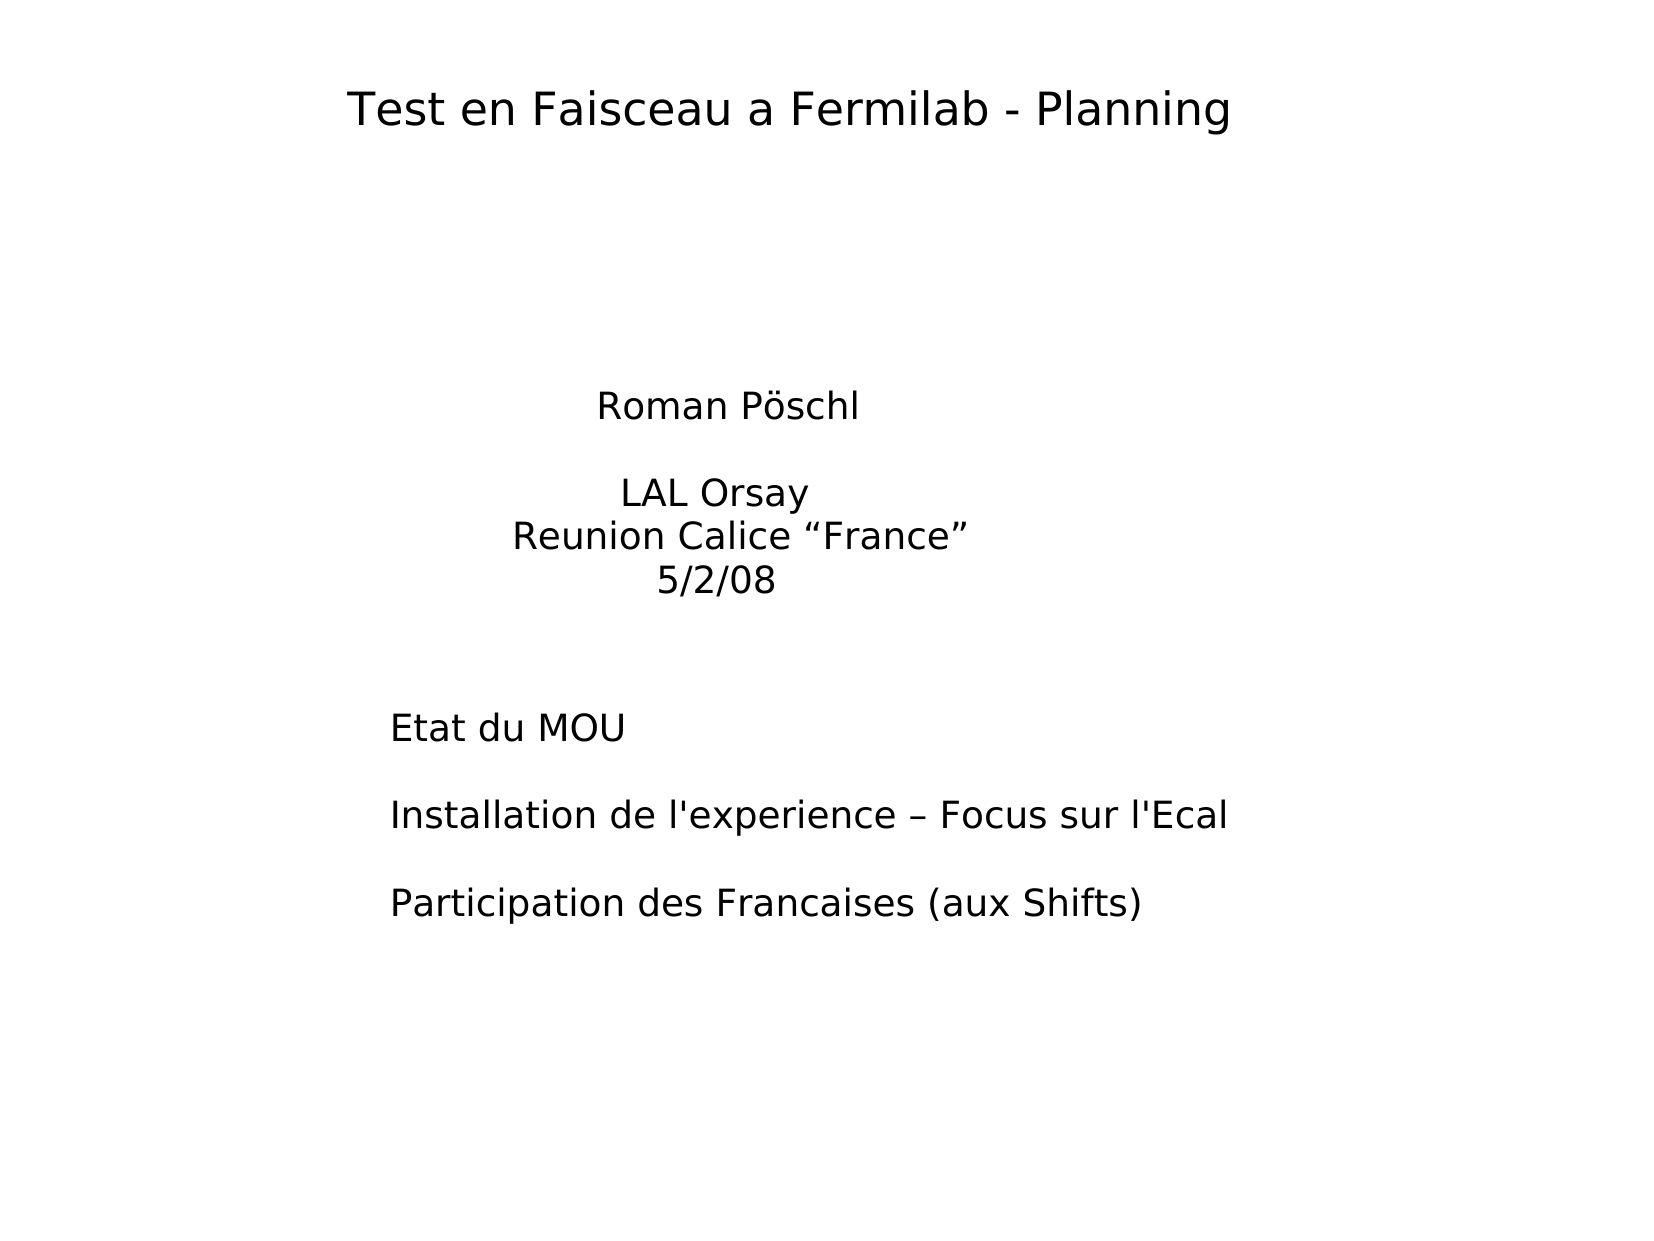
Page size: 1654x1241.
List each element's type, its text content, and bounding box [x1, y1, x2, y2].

text_box Etat du MOU Installation de l'experience – Focus sur l'Ecal Participation des Francaises (aux Shifts) [375, 699, 1227, 1020]
text_box Test en Faisceau a Fermilab - Planning [332, 75, 1232, 144]
text_box Roman Pöschl LAL Orsay Reunion Calice “France” 5/2/08 [401, 377, 1121, 610]
